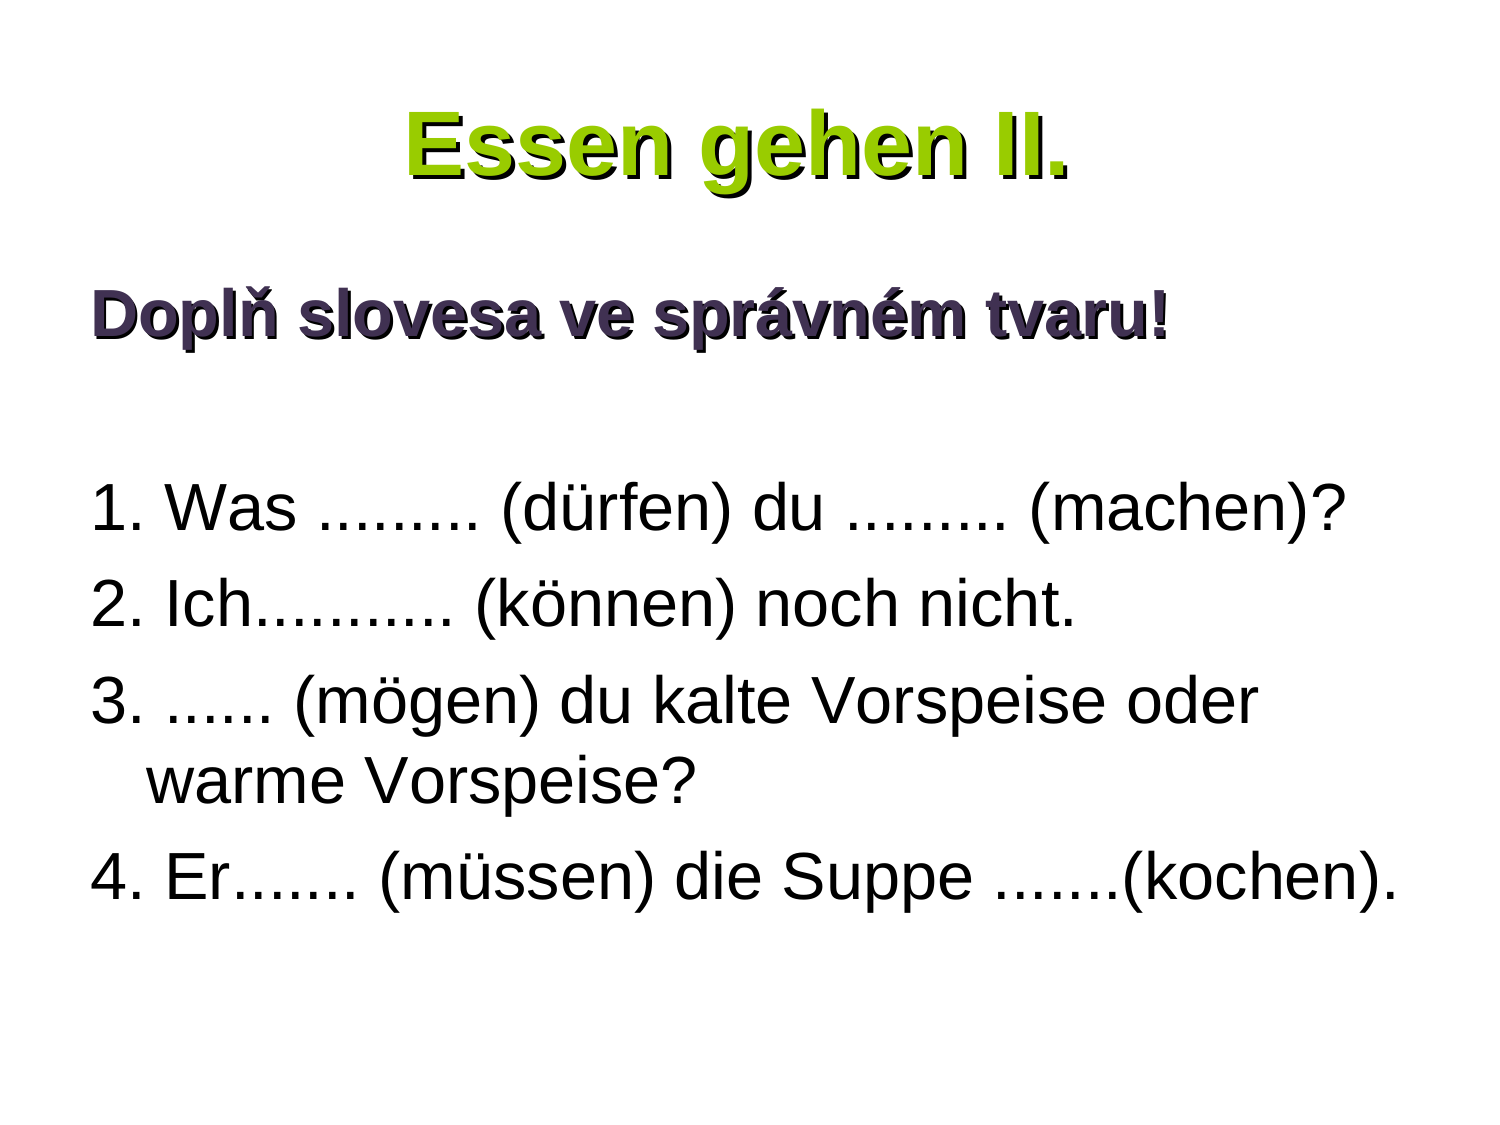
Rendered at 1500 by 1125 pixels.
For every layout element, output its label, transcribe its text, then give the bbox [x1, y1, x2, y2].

title Essen gehen II. [75, 45, 1426, 233]
list Doplň slovesa ve správném tvaru! Was ......... (dürfen) du ......... (machen)? Ich........... (können) noch nicht. ...... (mögen) du kalte Vorspeise oder warme Vorspeise? Er....... (müssen) die Suppe .......(kochen). [74, 262, 1465, 1018]
